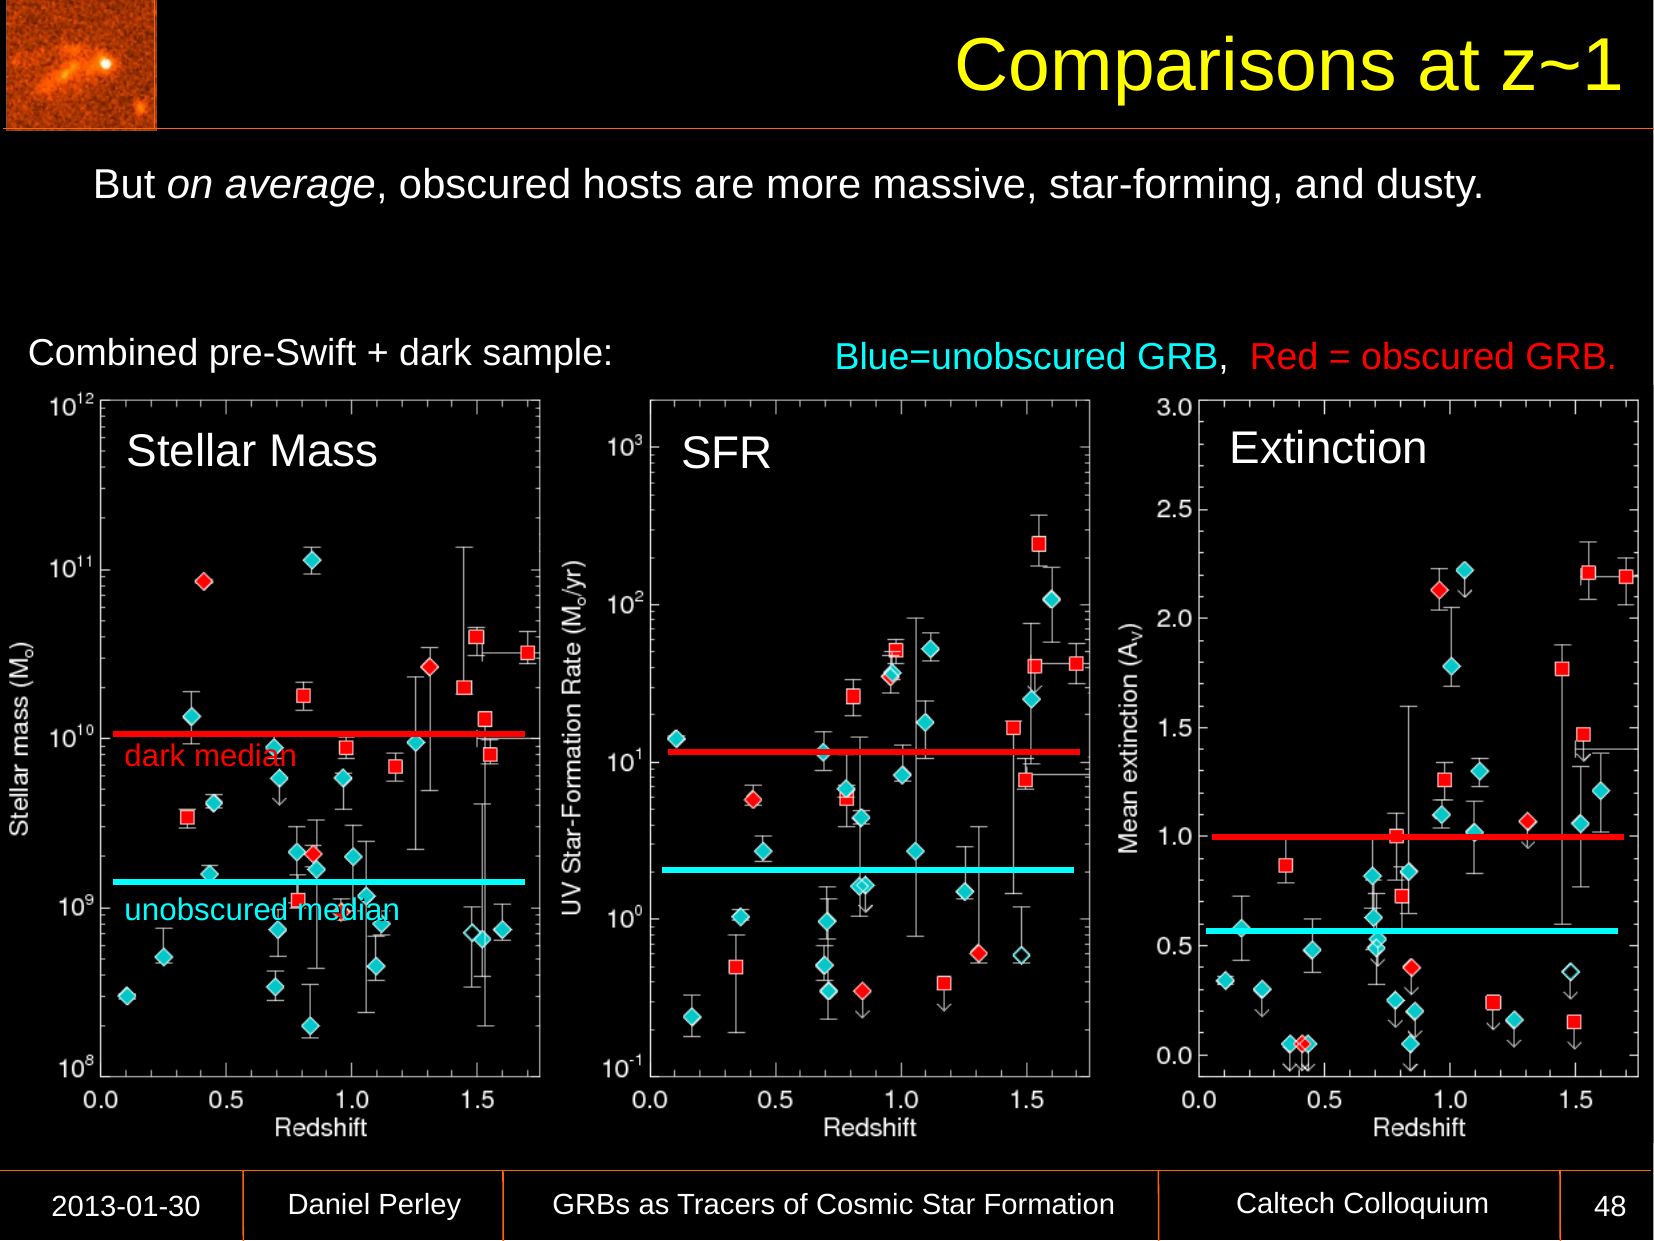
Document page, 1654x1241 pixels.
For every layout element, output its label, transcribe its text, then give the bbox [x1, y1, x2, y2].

text_box SFR [663, 417, 1076, 490]
picture [7, 0, 154, 128]
text_box Stellar Mass [108, 414, 522, 487]
text_box Blue=unobscured GRB, Red = obscured GRB. [726, 324, 1635, 393]
text_box But on average, obscured hosts are more massive, star-forming, and dusty. [75, 150, 1613, 218]
text_box Combined pre-Swift + dark sample: [10, 321, 723, 385]
picture [0, 385, 1654, 1143]
text_box dark median [106, 728, 338, 784]
title Comparisons at z~1 [187, 21, 1624, 108]
text_box Extinction [1211, 411, 1625, 484]
text_box unobscured median [106, 881, 451, 938]
